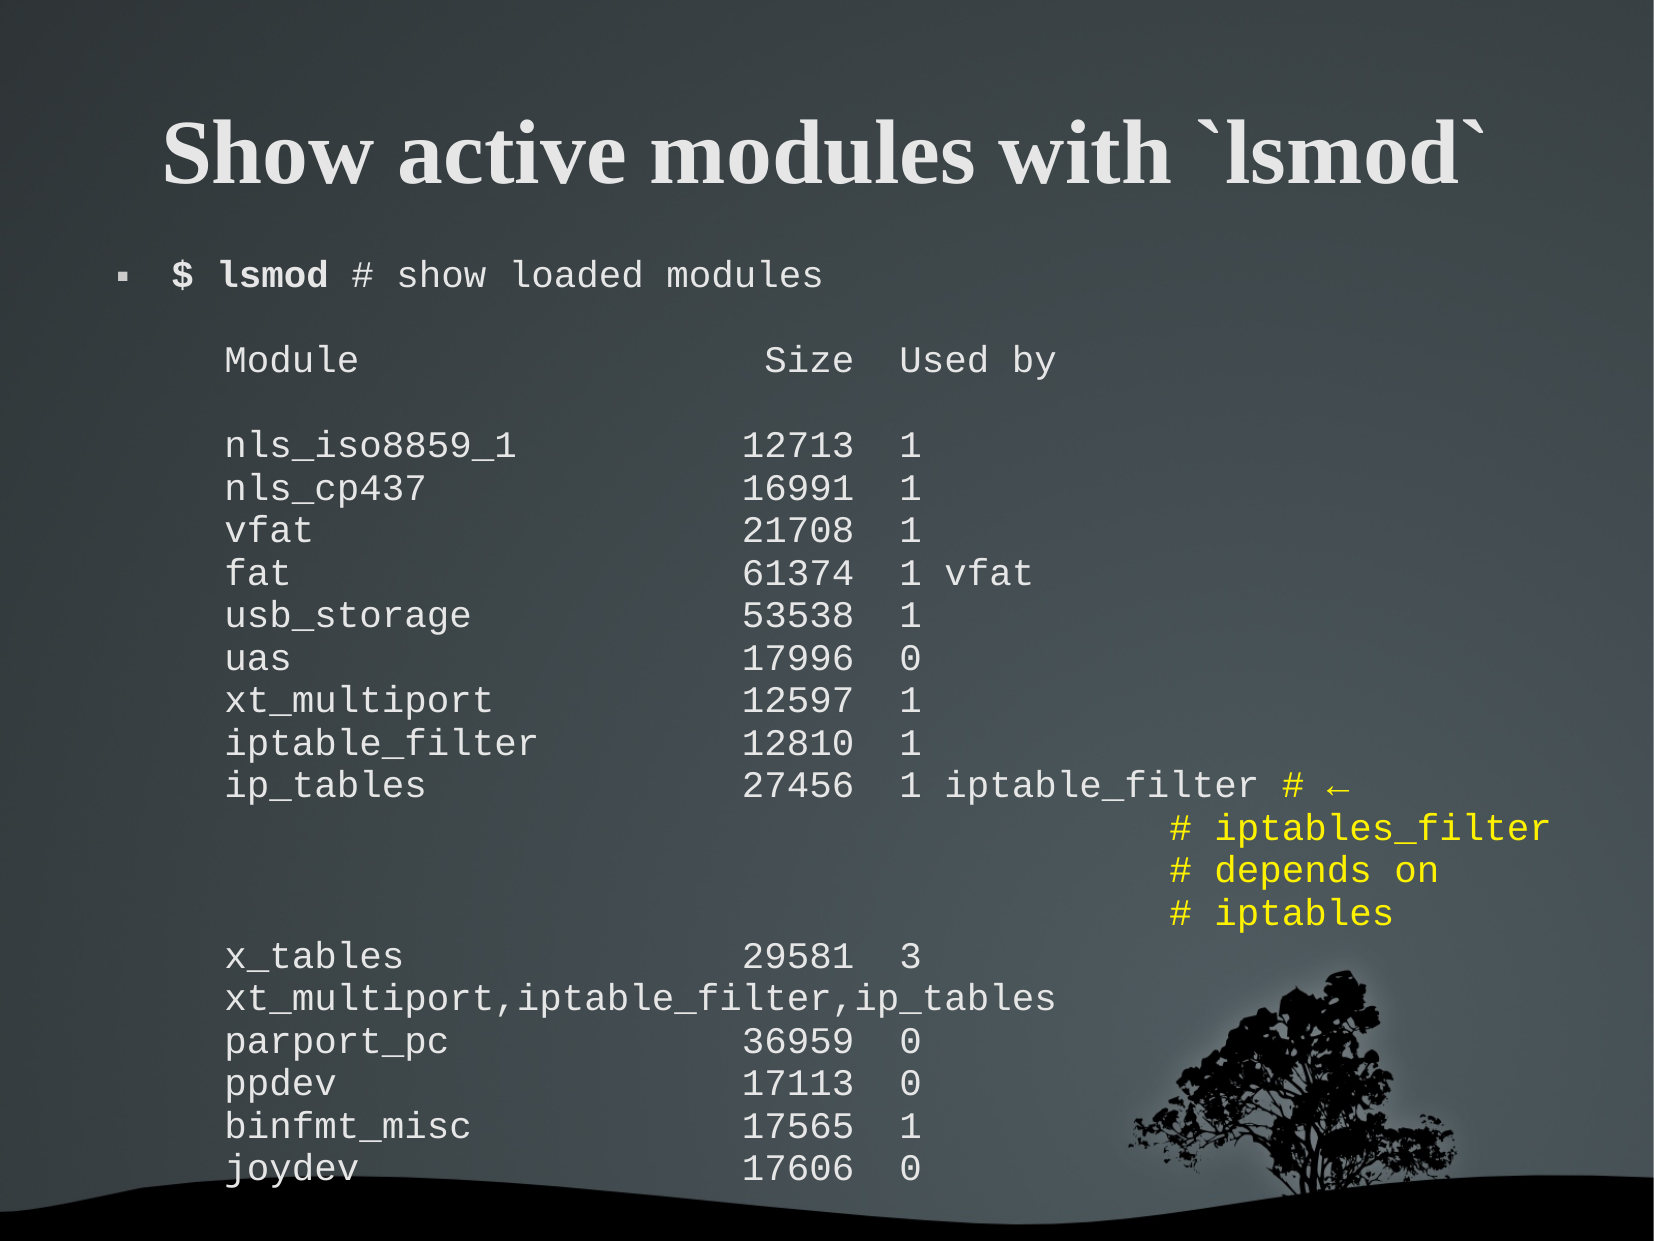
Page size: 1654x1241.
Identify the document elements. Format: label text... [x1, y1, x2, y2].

list $ lsmod # show loaded modules Module Size Used by nls_iso8859_1 12713 1 nls_cp437 16991 1 vfat 21708 1 fat 61374 1 vfat usb_storage 53538 1 uas 17996 0 xt_multiport 12597 1 iptable_filter 12810 1 ip_tables 27456 1 iptable_filter # ← # iptables_filter # depends on # iptables x_tables 29581 3 xt_multiport,iptable_filter,ip_tables parport_pc 36959 0 ppdev 17113 0 binfmt_misc 17565 1 joydev 17606 0 [82, 256, 1571, 1241]
picture [0, 0, 1654, 1241]
title Show active modules with `lsmod` [82, 49, 1571, 256]
